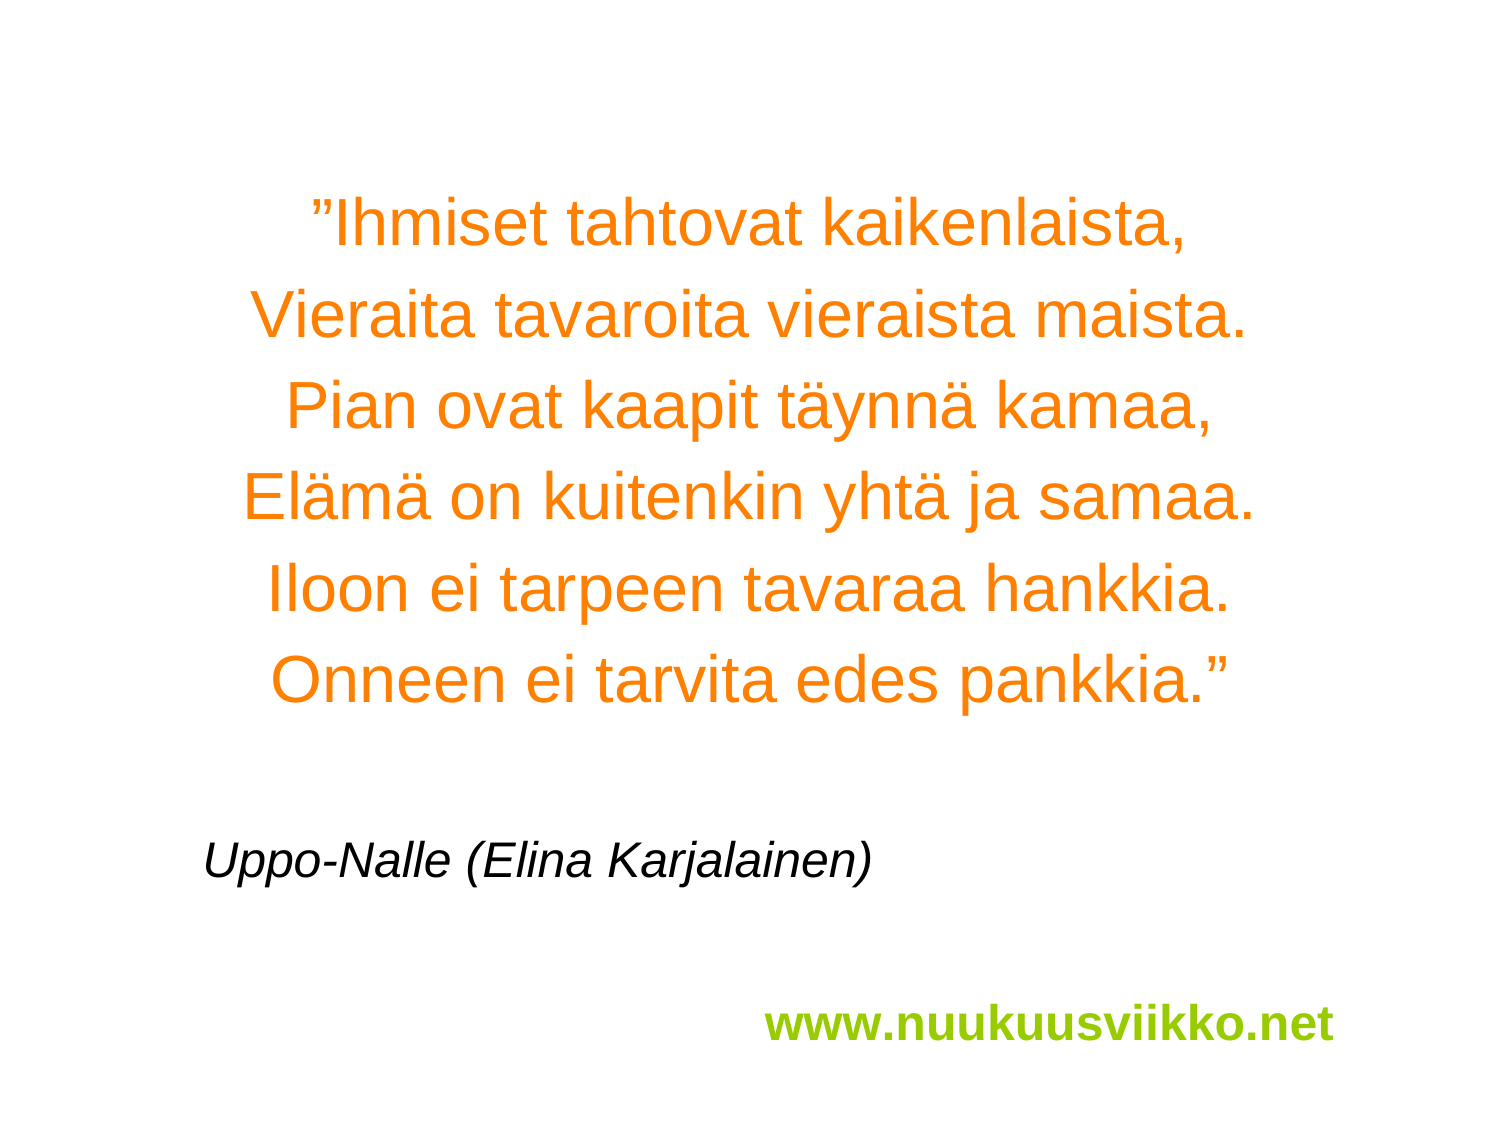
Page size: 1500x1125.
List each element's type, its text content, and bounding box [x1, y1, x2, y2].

list ”Ihmiset tahtovat kaikenlaista, Vieraita tavaroita vieraista maista. Pian ovat kaapit täynnä kamaa, Elämä on kuitenkin yhtä ja samaa. Iloon ei tarpeen tavaraa hankkia. Onneen ei tarvita edes pankkia.” Uppo-Nalle (Elina Karjalainen) [112, 58, 1388, 1054]
text_box www.nuukuusviikko.net [750, 987, 1350, 1059]
